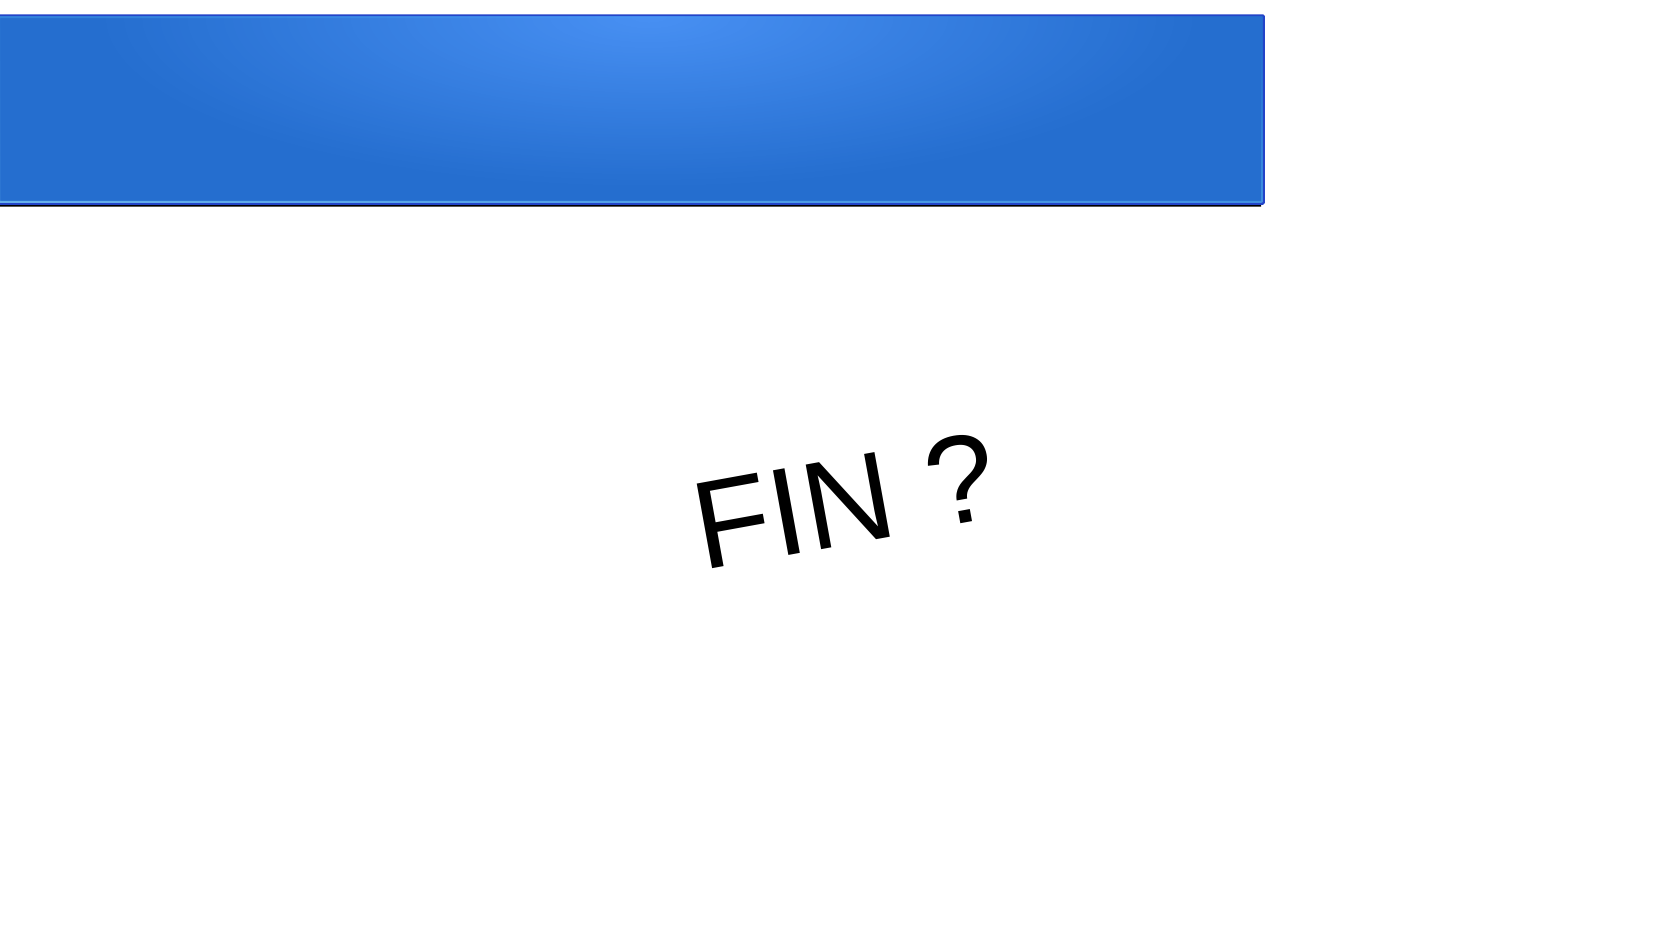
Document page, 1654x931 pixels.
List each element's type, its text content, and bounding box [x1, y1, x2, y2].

list FIN ? [0, 0, 1654, 931]
